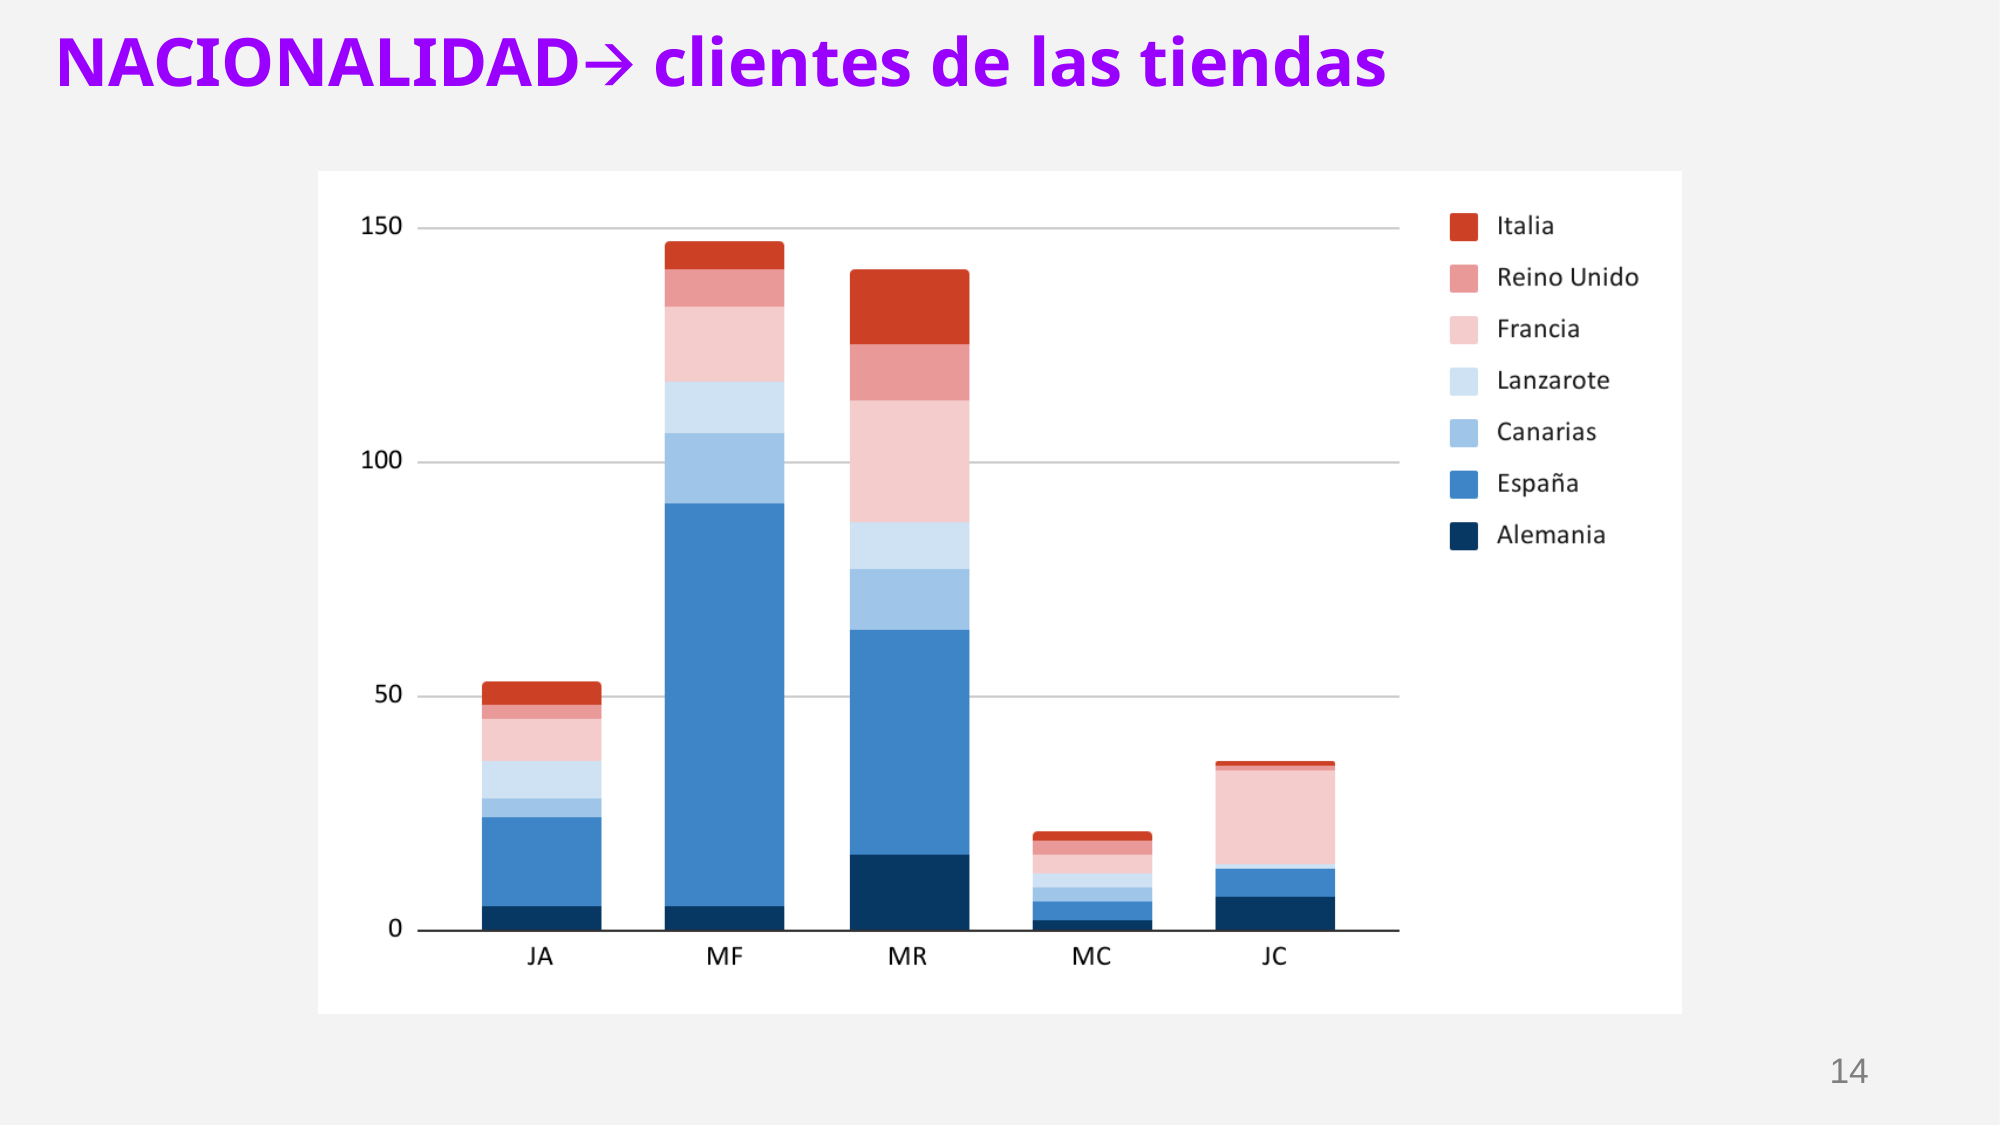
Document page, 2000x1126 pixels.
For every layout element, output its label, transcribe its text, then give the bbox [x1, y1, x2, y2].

slide_number <number> [1420, 1039, 1887, 1100]
picture [318, 171, 1682, 1014]
text_box NACIONALIDAD🡪 clientes de las tiendas [54, 0, 1513, 120]
